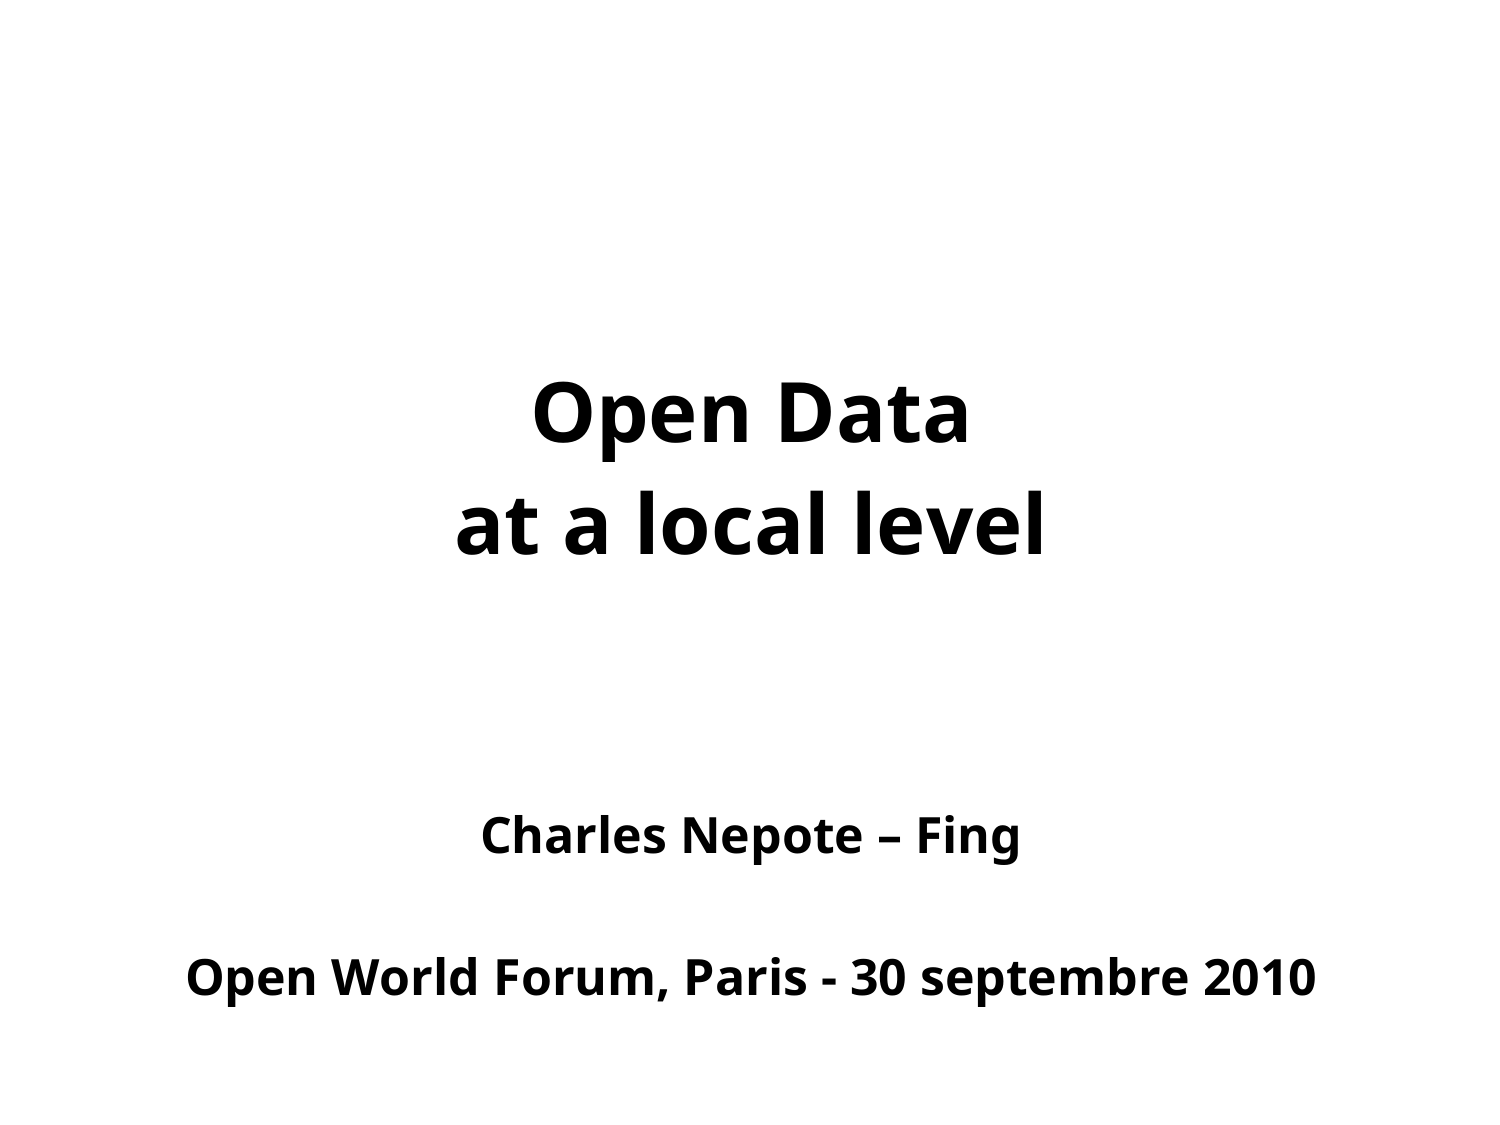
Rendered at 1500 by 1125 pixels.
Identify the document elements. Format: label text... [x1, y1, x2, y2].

text_box Open Data at a local level Charles Nepote – Fing Open World Forum, Paris - 30 septembre 2010 [24, 263, 1476, 1100]
